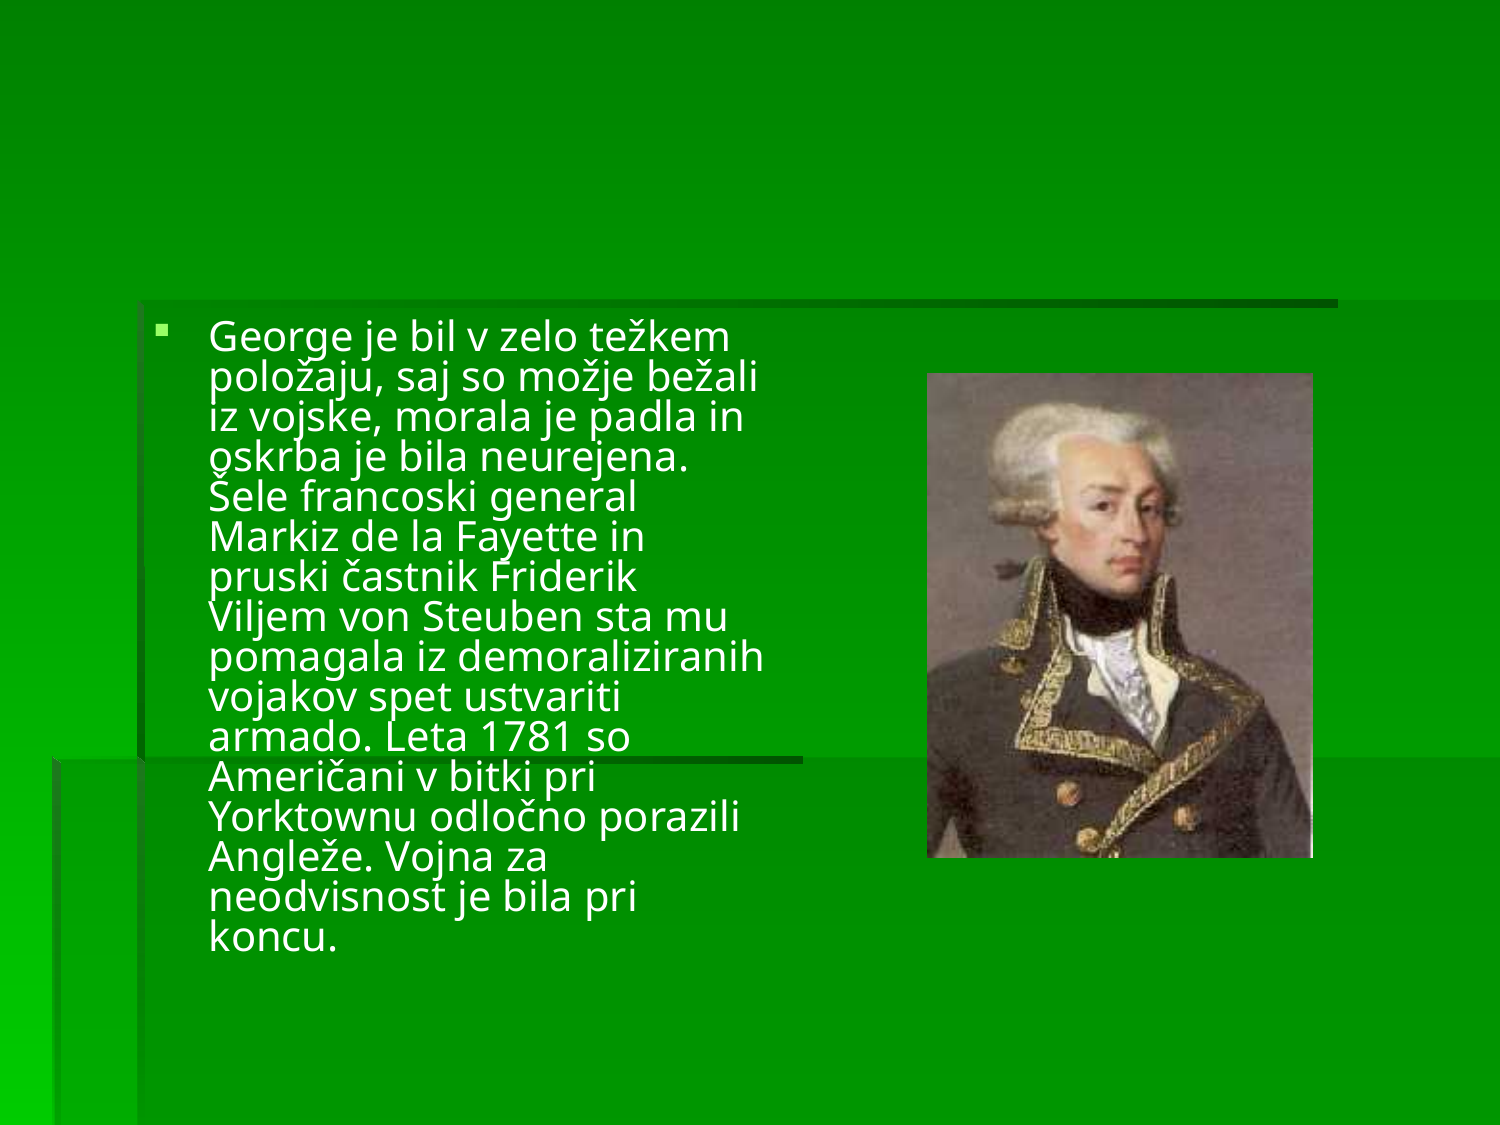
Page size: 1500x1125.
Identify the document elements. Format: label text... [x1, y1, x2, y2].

picture [927, 373, 1313, 859]
list George je bil v zelo težkem položaju, saj so možje bežali iz vojske, morala je padla in oskrba je bila neurejena. Šele francoski general Markiz de la Fayette in pruski častnik Friderik Viljem von Steuben sta mu pomagala iz demoraliziranih vojakov spet ustvariti armado. Leta 1781 so Američani v bitki pri Yorktownu odločno porazili Angleže. Vojna za neodvisnost je bila pri koncu. [137, 312, 782, 1000]
